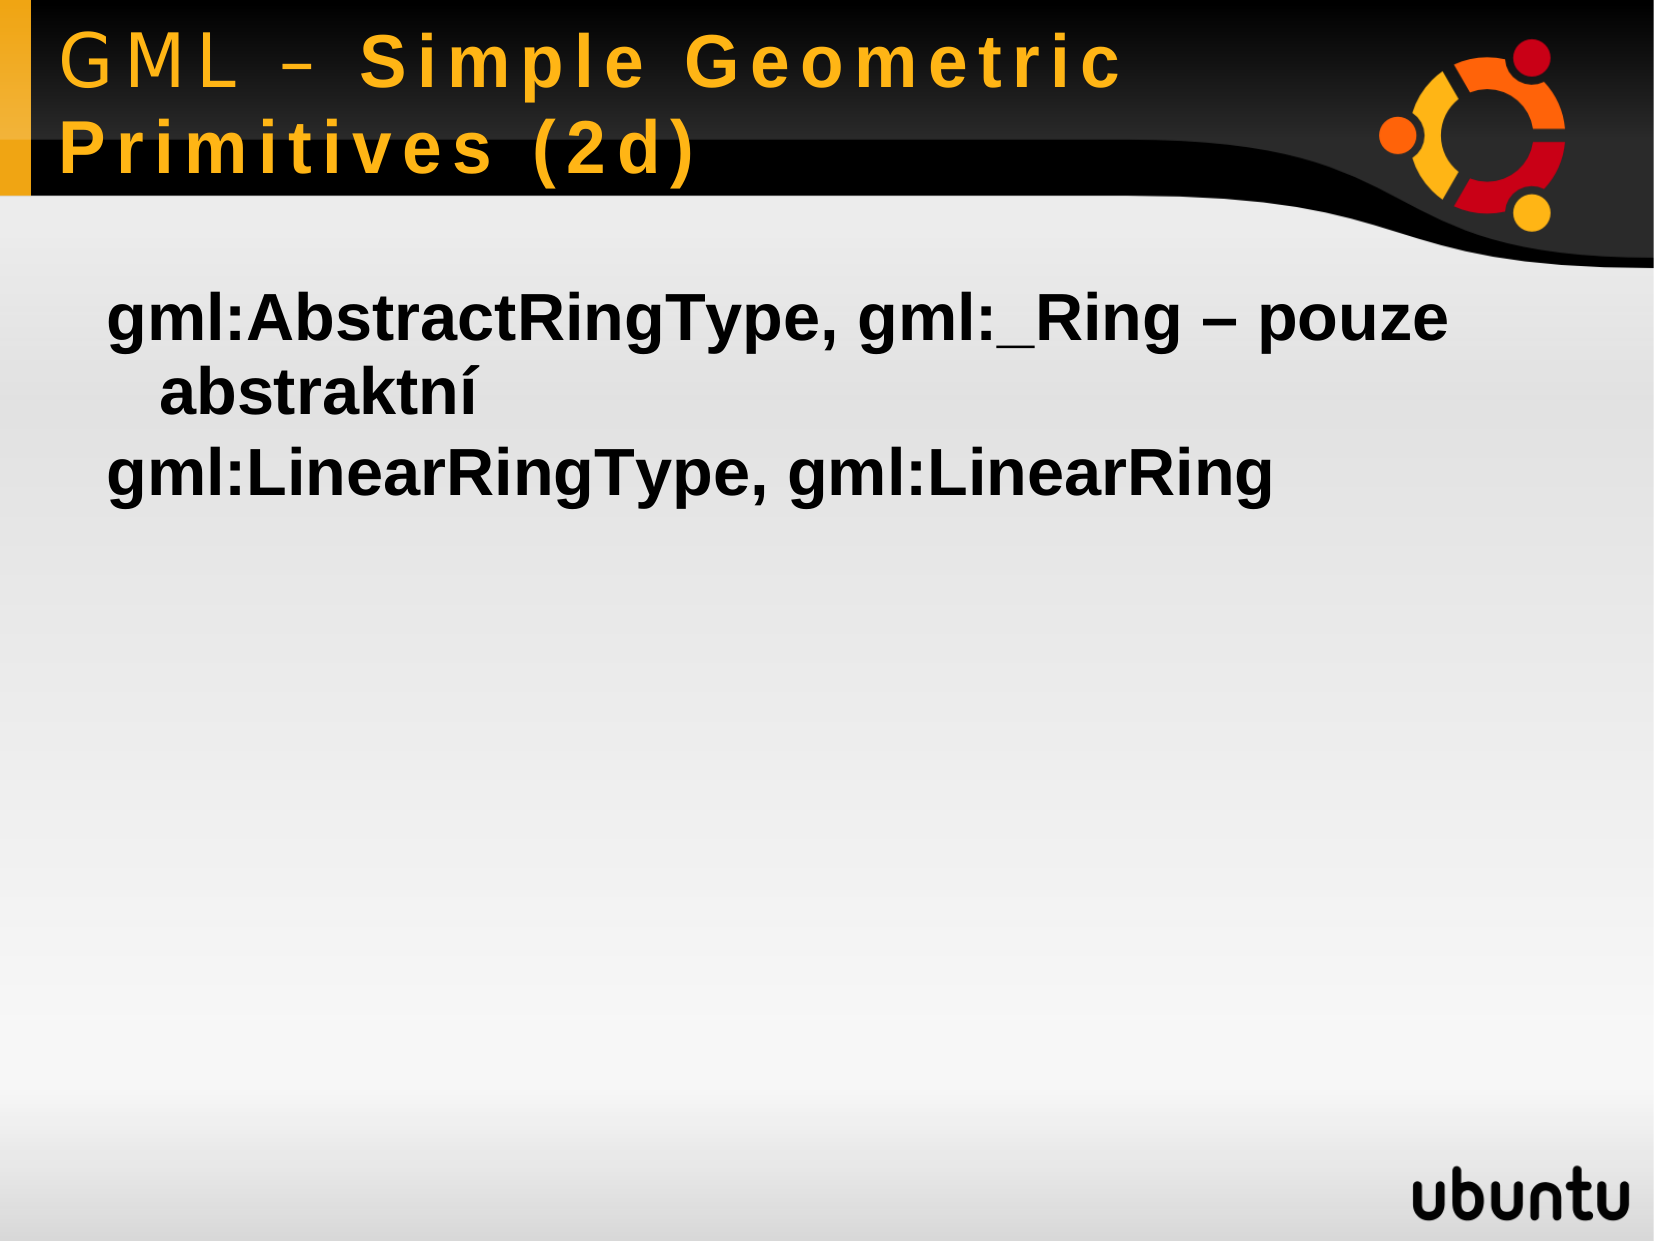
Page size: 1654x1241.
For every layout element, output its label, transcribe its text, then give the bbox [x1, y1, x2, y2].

list gml:AbstractRingType, gml:_Ring – pouze abstraktní gml:LinearRingType, gml:LinearRing [88, 279, 1577, 1099]
picture [0, 0, 1654, 1241]
title GML – Simple Geometric Primitives (2d) [59, 6, 1270, 201]
